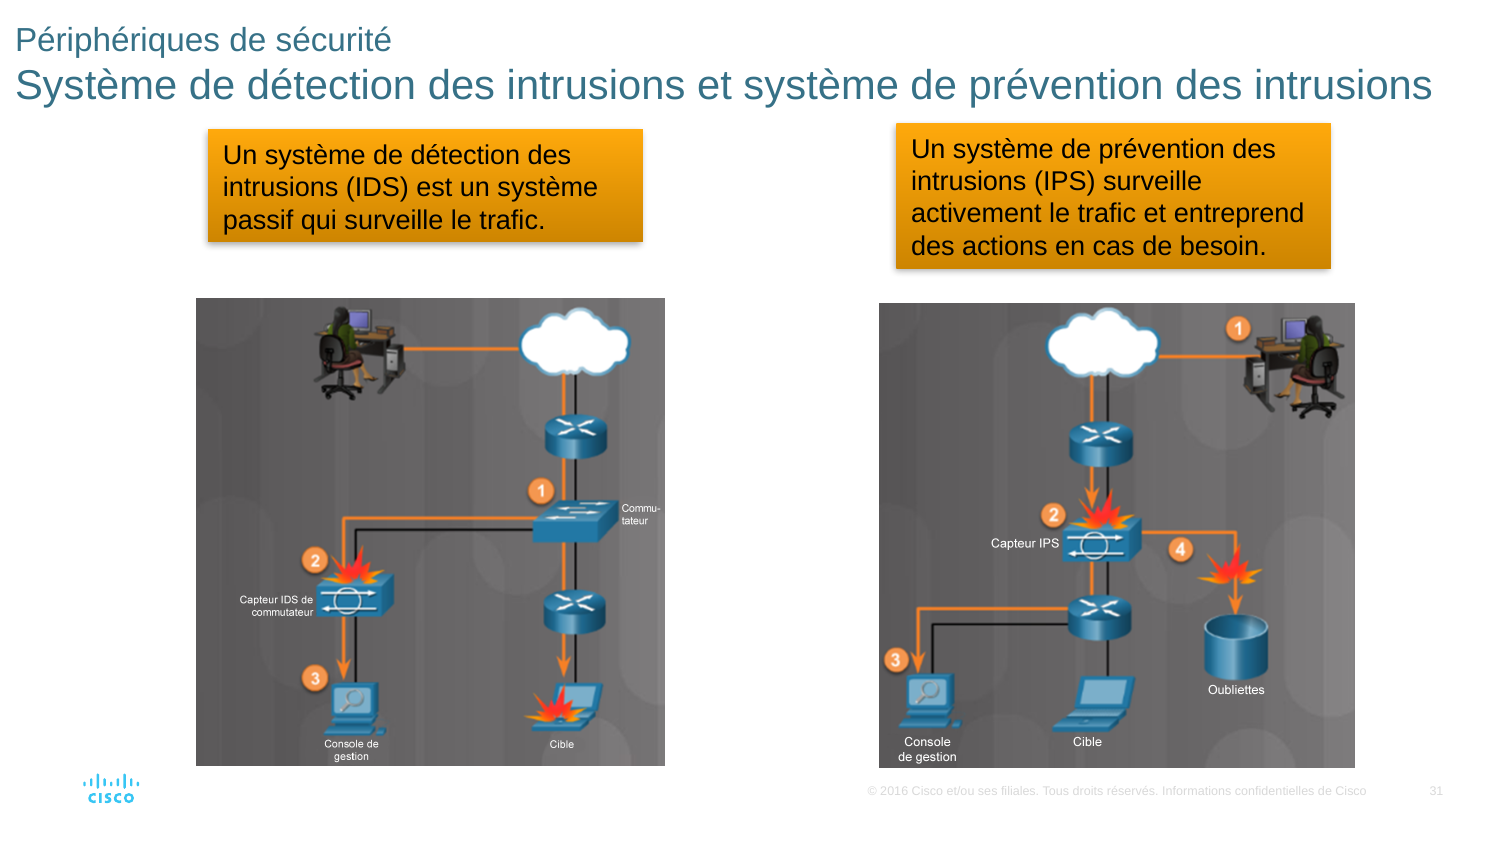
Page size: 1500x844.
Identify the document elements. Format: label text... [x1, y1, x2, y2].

title Périphériques de sécurité Système de détection des intrusions et système de prévention des intrusions [0, 1, 1500, 126]
picture [196, 298, 665, 766]
picture [879, 303, 1355, 768]
text_box Un système de détection des intrusions (IDS) est un système passif qui surveille le trafic. [208, 129, 643, 242]
text_box Un système de prévention des intrusions (IPS) surveille activement le trafic et entreprend des actions en cas de besoin. [896, 123, 1331, 269]
